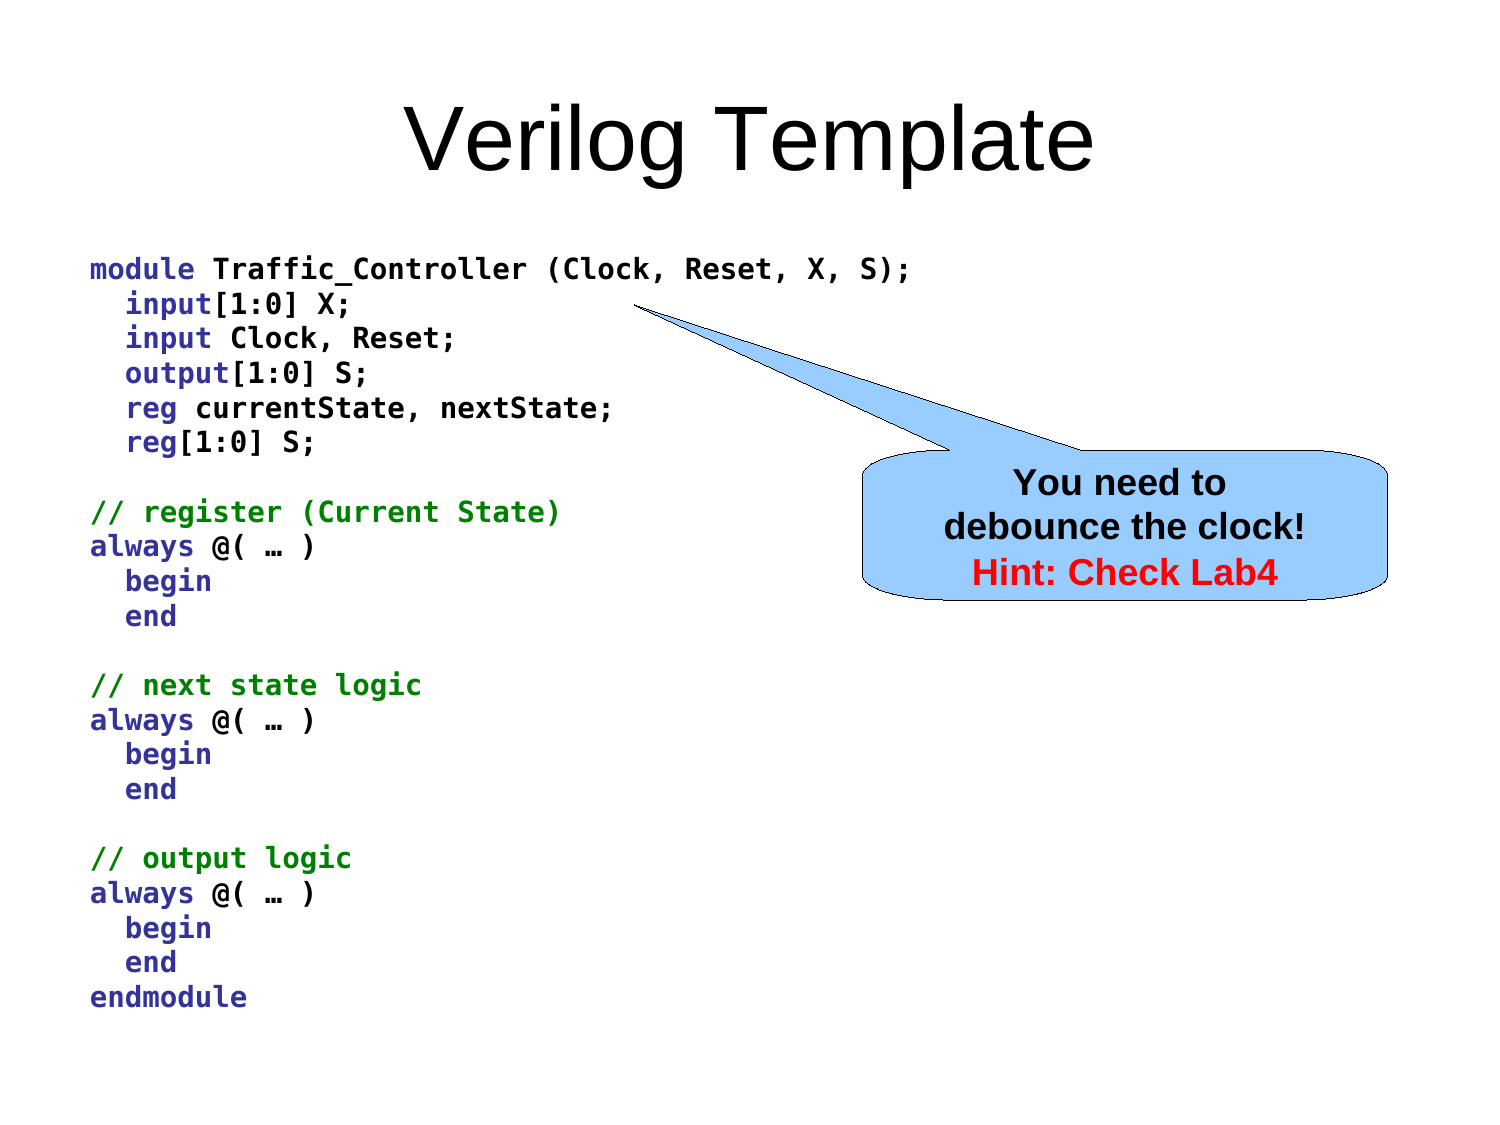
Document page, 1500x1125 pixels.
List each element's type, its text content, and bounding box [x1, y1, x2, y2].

list module Traffic_Controller (Clock, Reset, X, S); input[1:0] X; input Clock, Reset; output[1:0] S; reg currentState, nextState; reg[1:0] S; // register (Current State) always @( … ) begin end // next state logic always @( … ) begin end // output logic always @( … ) begin end endmodule [75, 249, 1426, 1028]
text_box You need to debounce the clock! Hint: Check Lab4 [634, 304, 1388, 601]
title Verilog Template [75, 45, 1426, 233]
